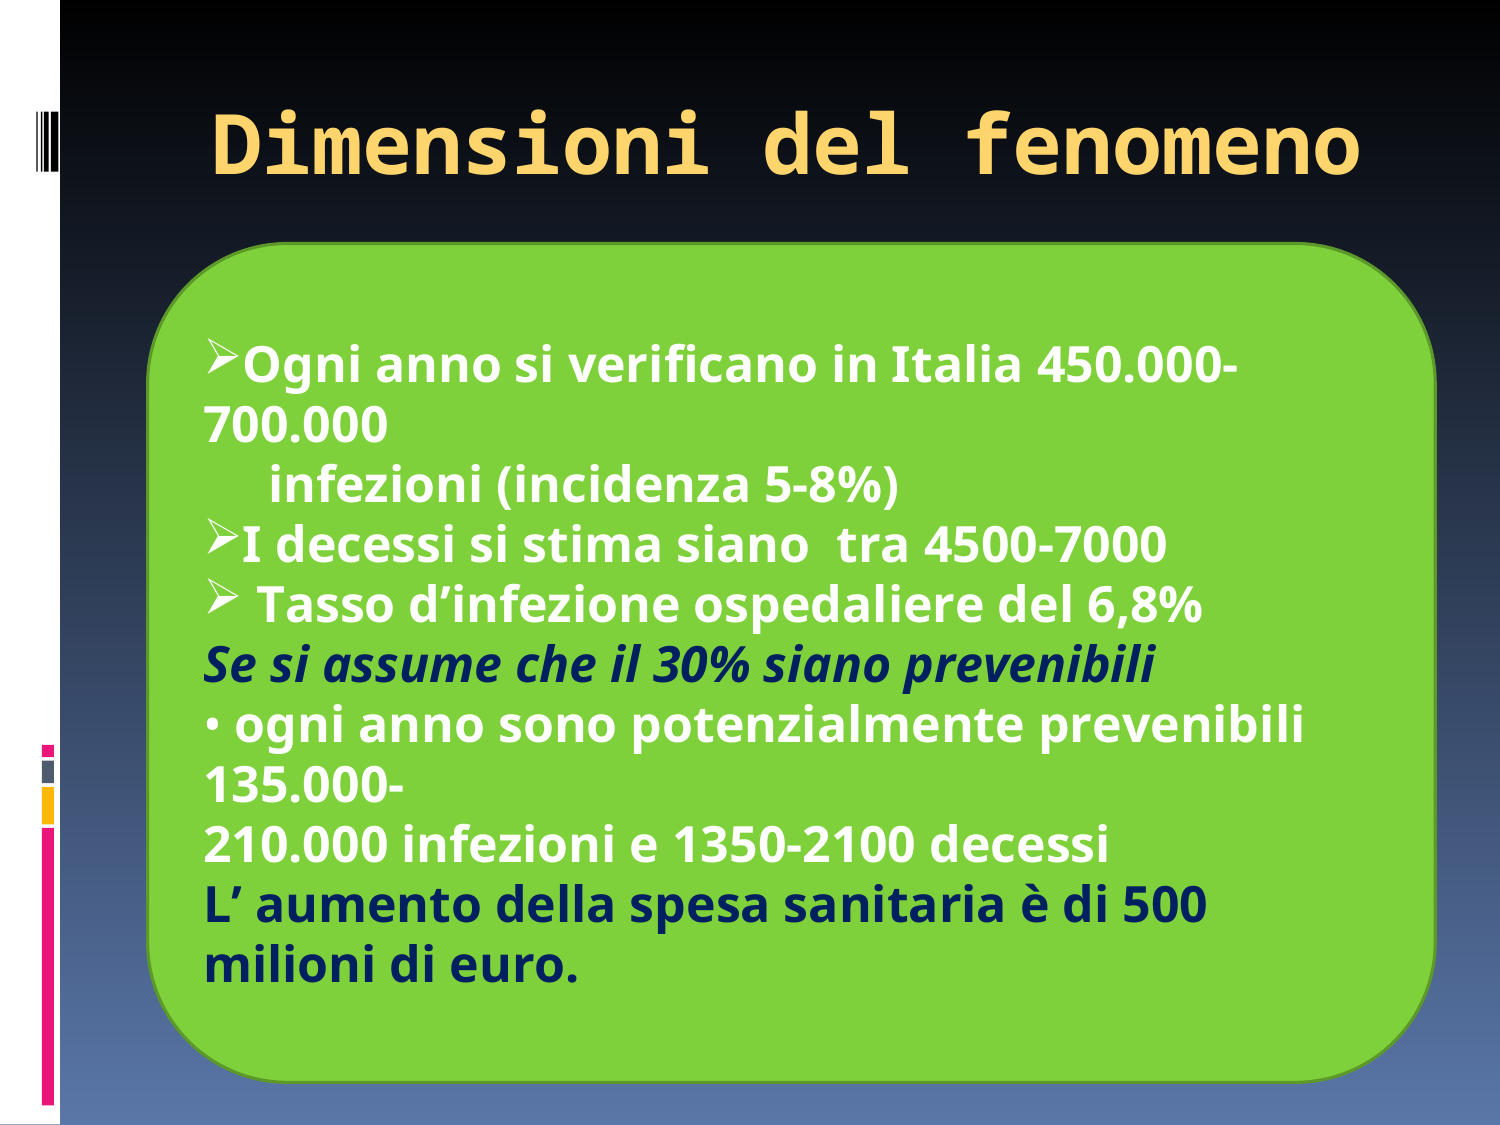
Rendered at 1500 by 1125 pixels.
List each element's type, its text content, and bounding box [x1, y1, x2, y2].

text_box Ogni anno si verificano in Italia 450.000-700.000 infezioni (incidenza 5-8%) I decessi si stima siano tra 4500-7000 Tasso d’infezione ospedaliere del 6,8% Se si assume che il 30% siano prevenibili • ogni anno sono potenzialmente prevenibili 135.000- 210.000 infezioni e 1350-2100 decessi L’ aumento della spesa sanitaria è di 500 milioni di euro. [147, 243, 1436, 1083]
title Dimensioni del fenomeno [150, 84, 1426, 235]
